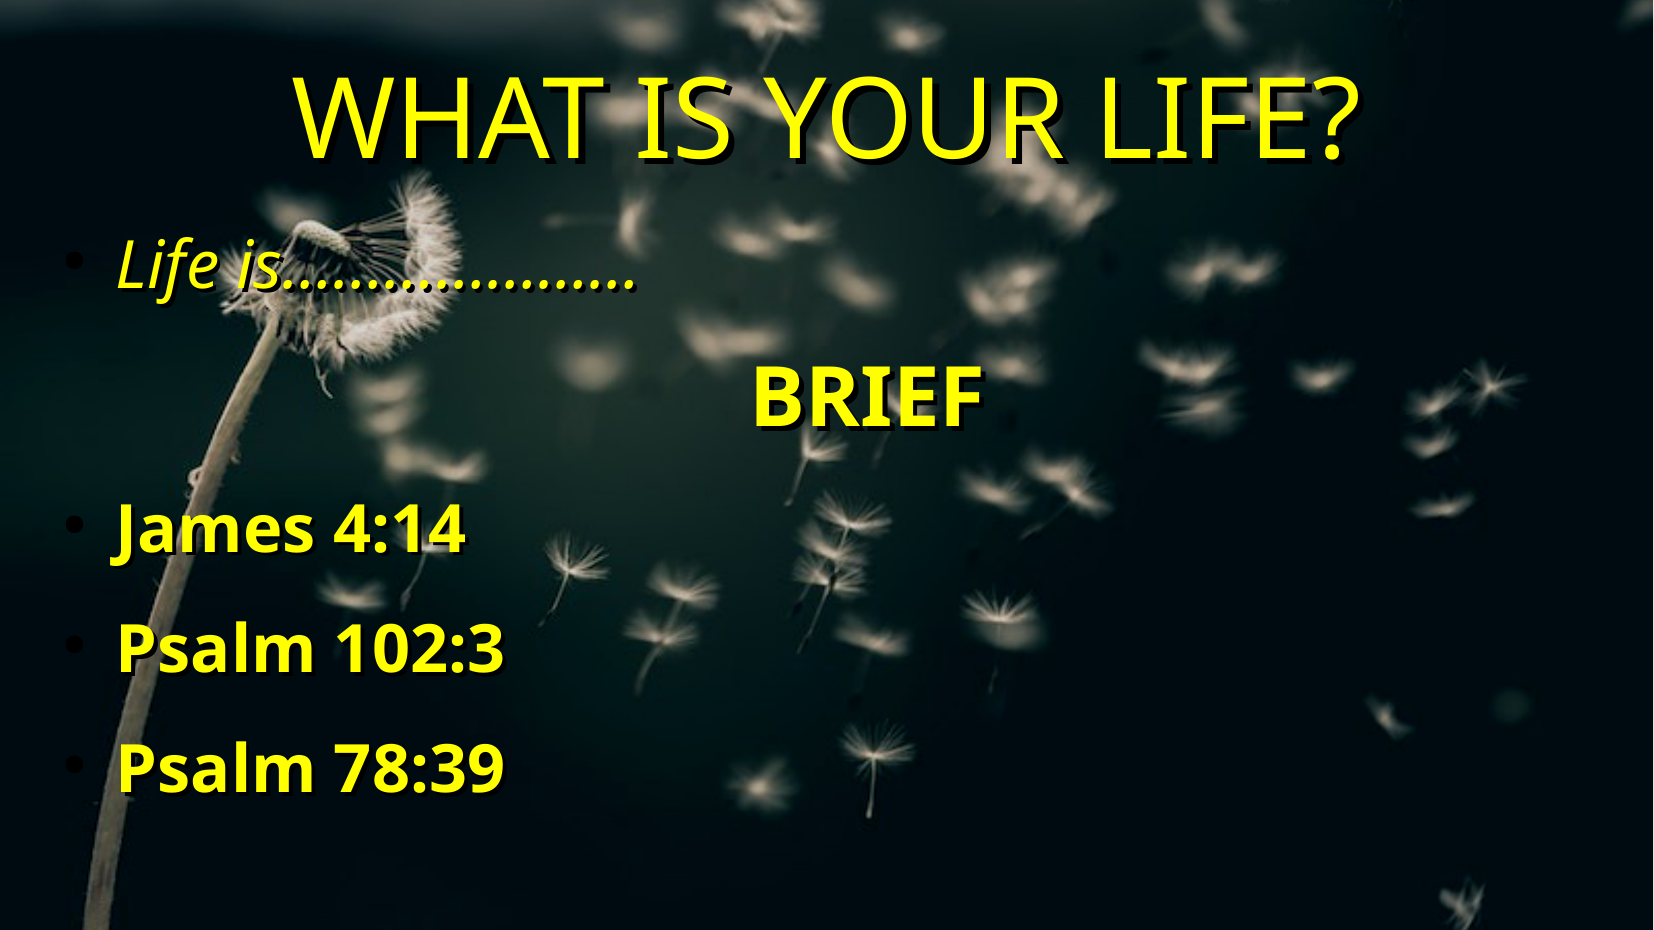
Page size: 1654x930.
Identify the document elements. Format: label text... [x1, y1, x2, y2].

title WHAT IS YOUR LIFE? [82, 35, 1571, 194]
list Life is………………… BRIEF James 4:14 Psalm 102:3 Psalm 78:39 [44, 217, 1620, 915]
picture [0, 0, 1654, 930]
